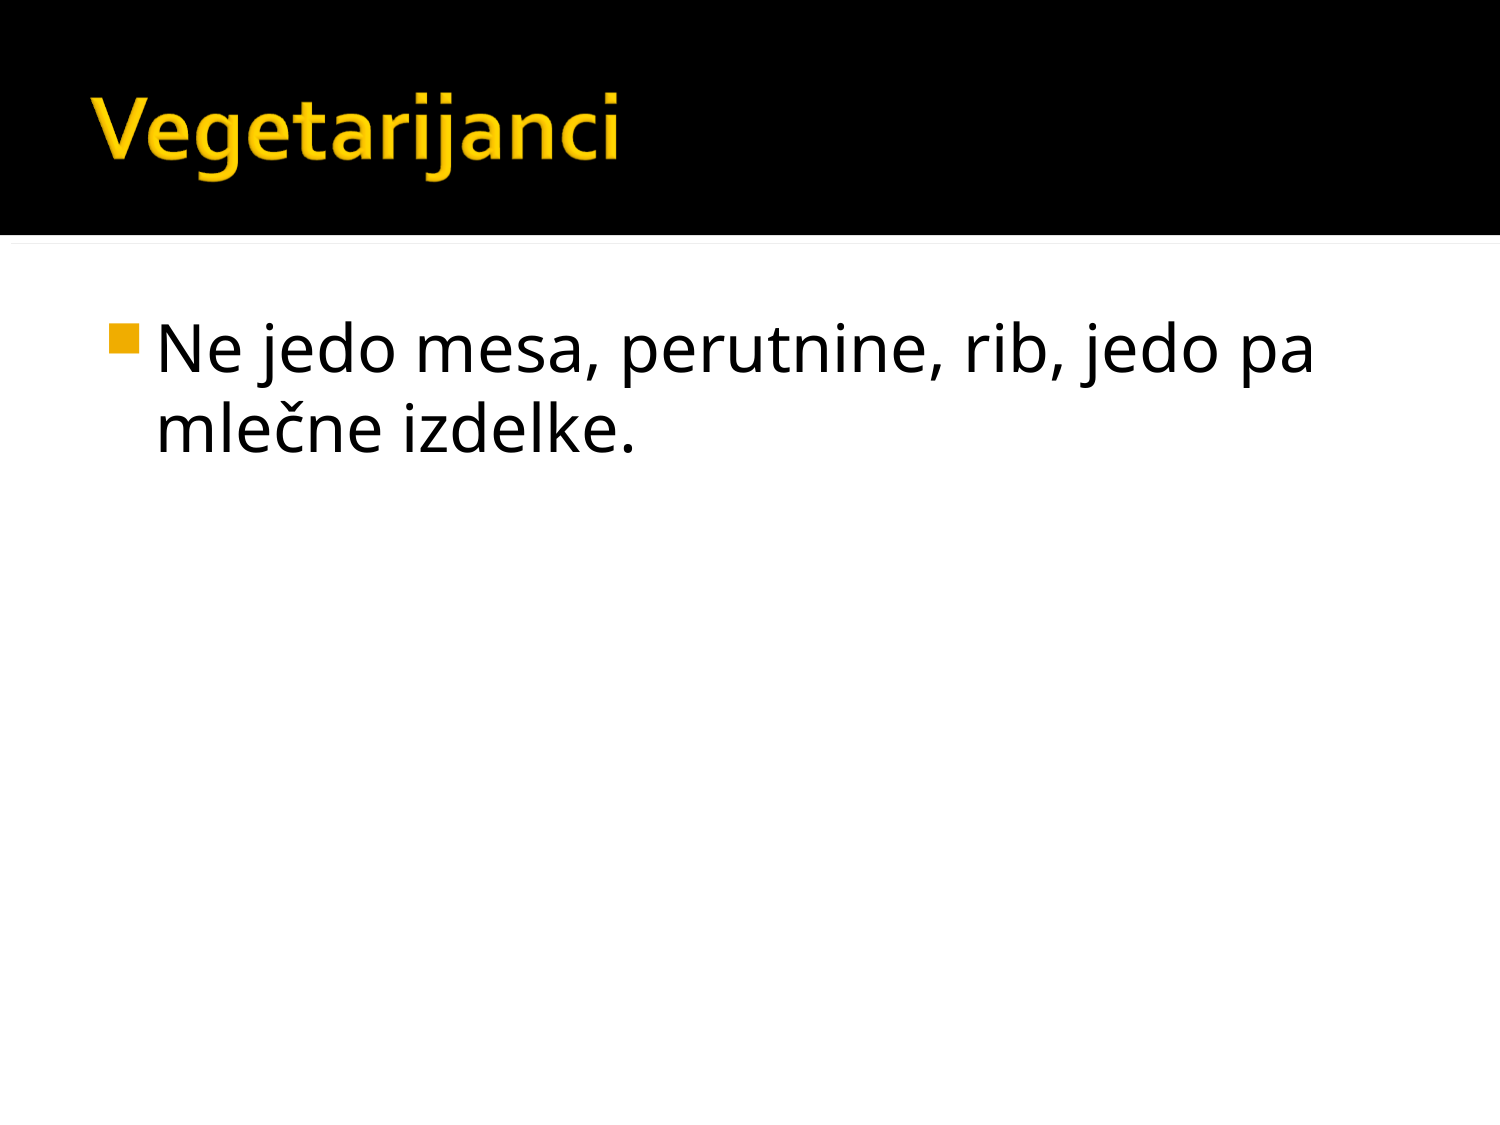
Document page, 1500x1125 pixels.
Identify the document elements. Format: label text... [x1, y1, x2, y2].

list Ne jedo mesa, perutnine, rib, jedo pa mlečne izdelke. [75, 291, 1426, 1051]
text_box [31, 24, 1427, 233]
